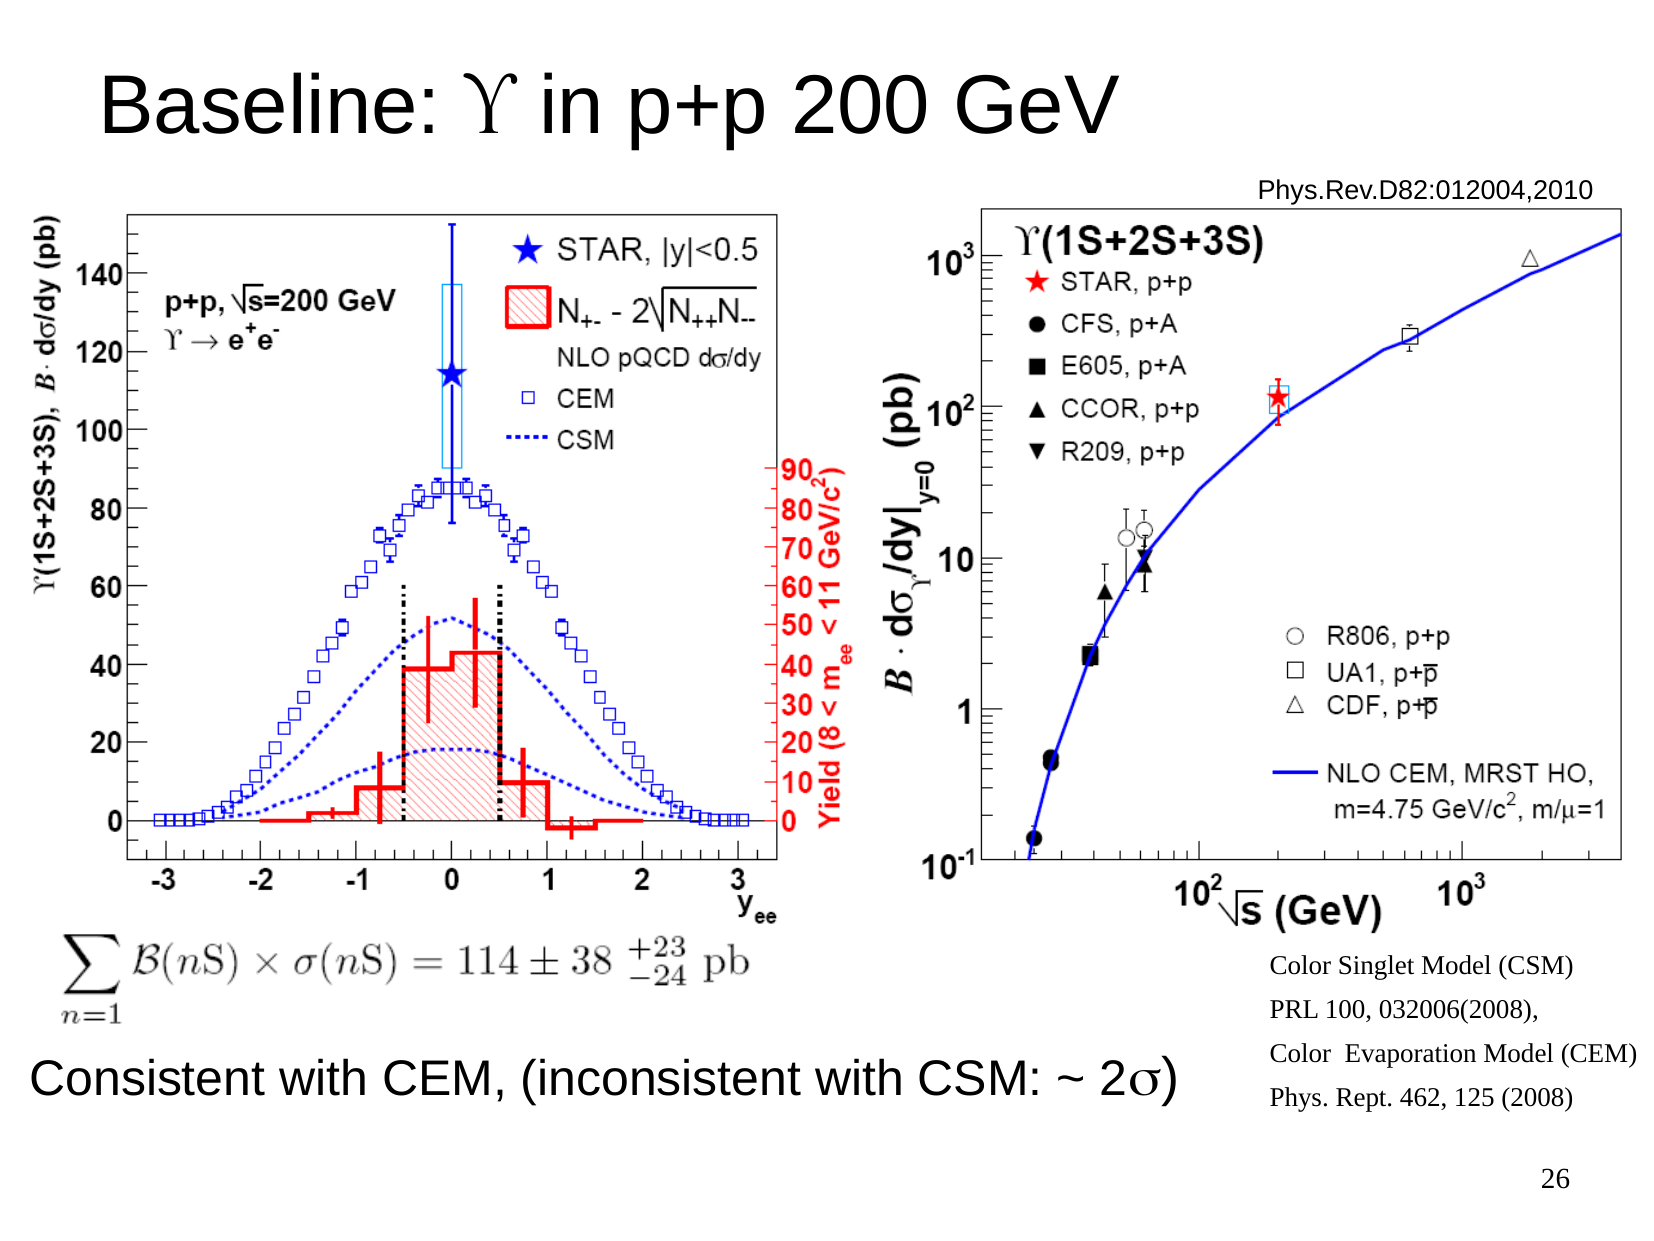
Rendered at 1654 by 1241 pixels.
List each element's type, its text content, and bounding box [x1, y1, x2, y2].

text_box Color Singlet Model (CSM) PRL 100, 032006(2008), Color Evaporation Model (CEM) Phys. Rept. 462, 125 (2008) [1253, 951, 1653, 1119]
picture [17, 200, 1629, 1033]
text_box Phys.Rev.D82:012004,2010 [1242, 165, 1608, 213]
title Baseline:  in p+p 200 GeV [82, 41, 1571, 159]
text_box Consistent with CEM, (inconsistent with CSM: ~ 2) [13, 1033, 1240, 1115]
